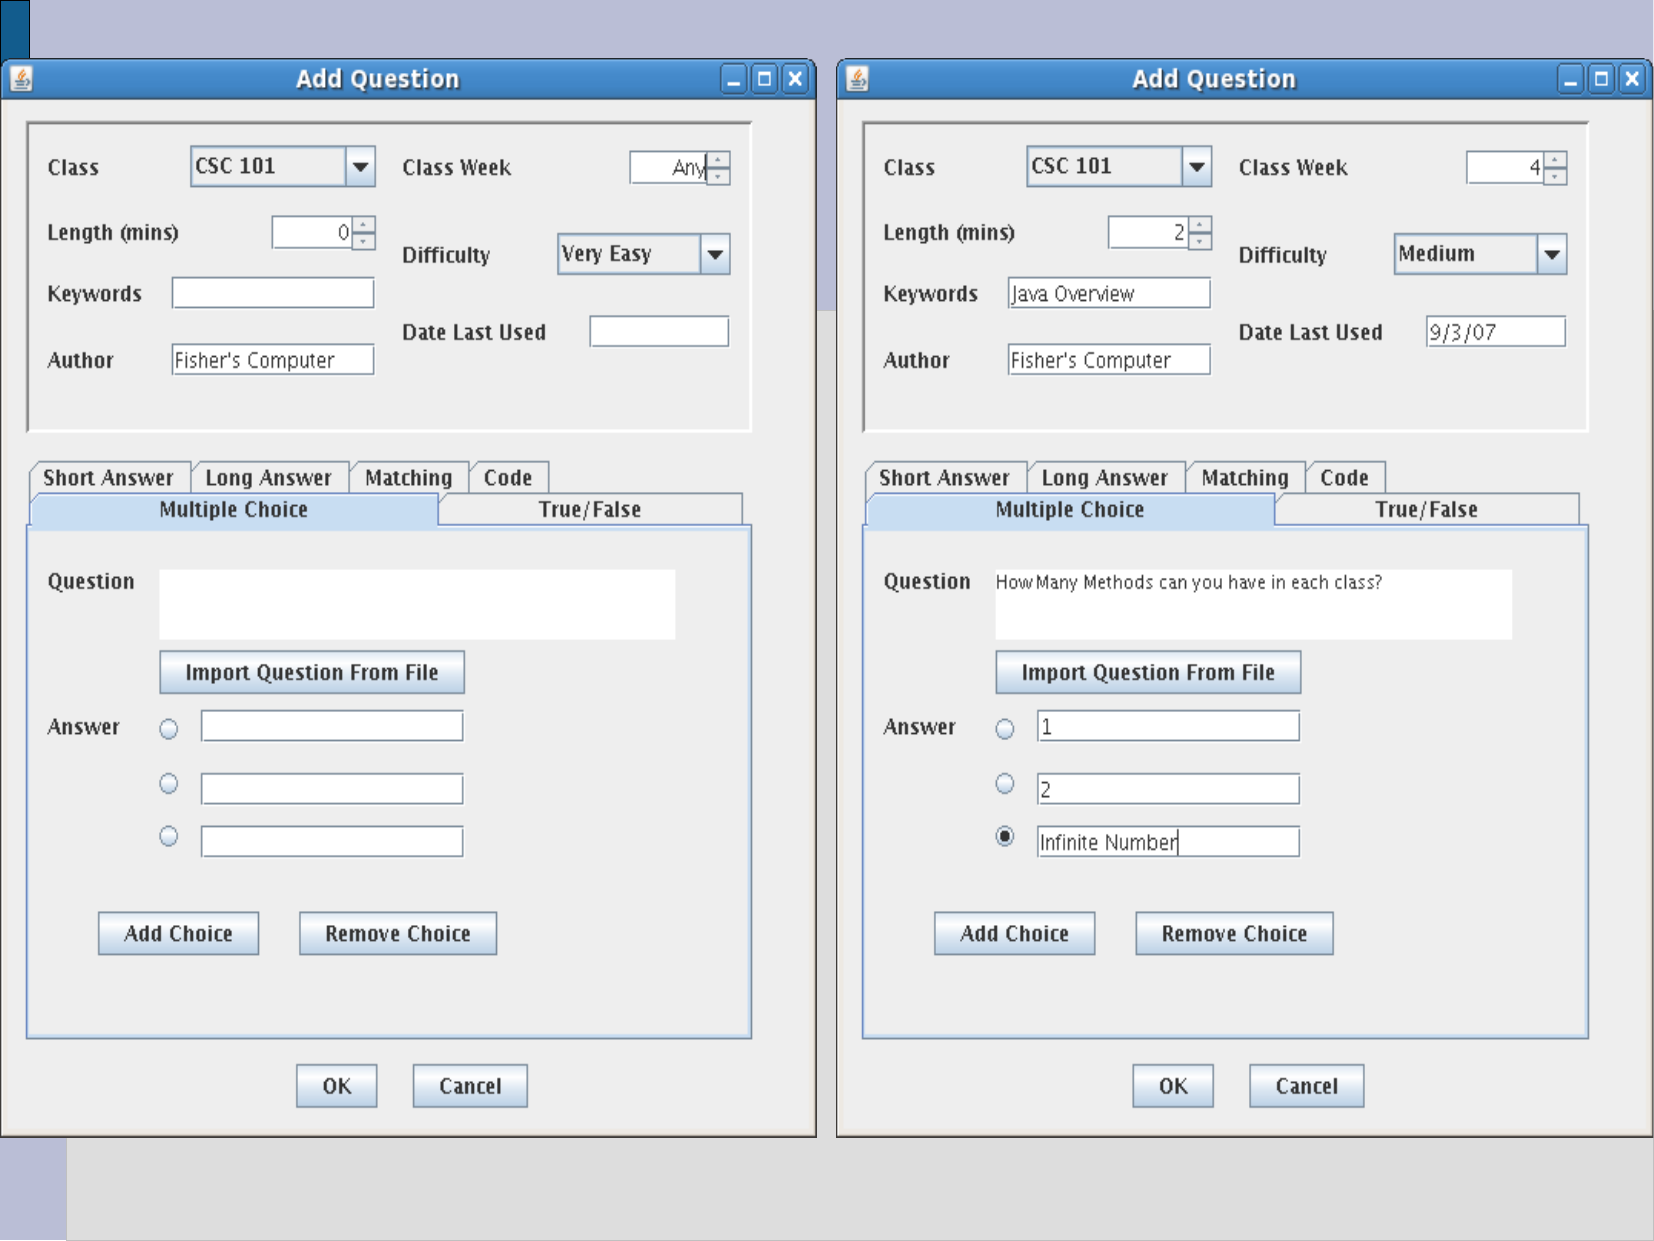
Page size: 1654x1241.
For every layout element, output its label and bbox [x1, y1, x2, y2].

picture [0, 58, 817, 1138]
picture [836, 58, 1654, 1138]
